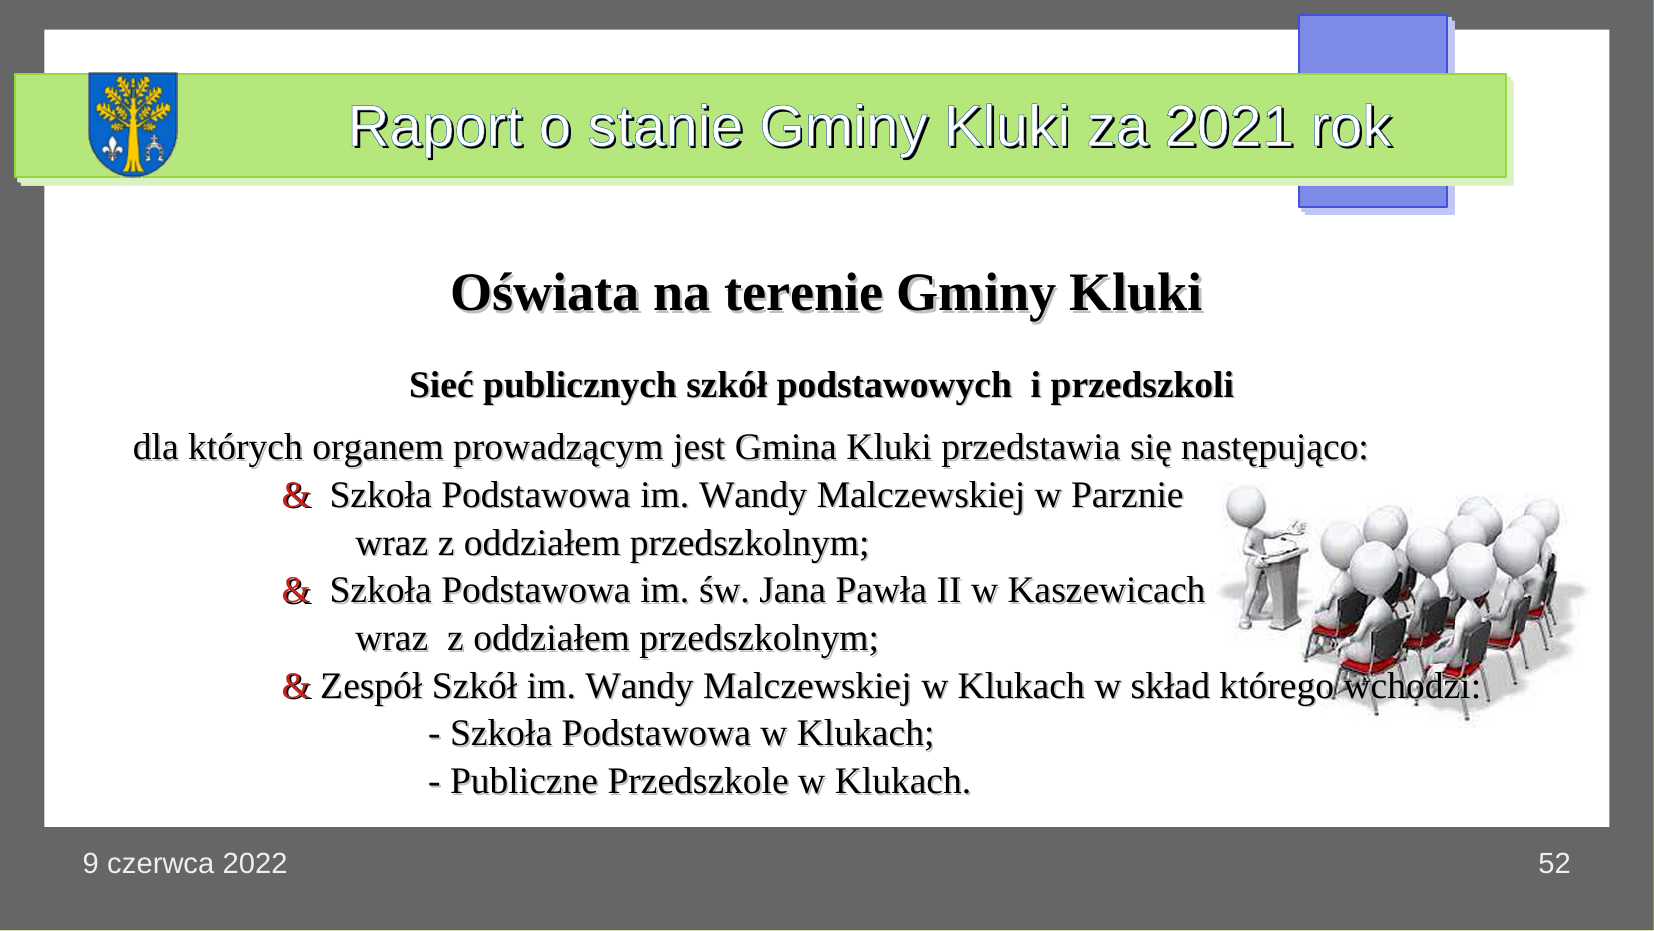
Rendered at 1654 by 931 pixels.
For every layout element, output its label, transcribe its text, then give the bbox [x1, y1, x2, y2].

title Raport o stanie Gminy Kluki za 2021 rok [242, 73, 1654, 178]
text_box Oświata na terenie Gminy Kluki Sieć publicznych szkół podstawowych i przedszkoli dla których organem prowadzącym jest Gmina Kluki przedstawia się następująco: & Szkoła Podstawowa im. Wandy Malczewskiej w Parznie wraz z oddziałem przedszkolnym; & Szkoła Podstawowa im. św. Jana Pawła II w Kaszewicach wraz z oddziałem przedszkolnym; & Zespół Szkół im. Wandy Malczewskiej w Klukach w skład którego wchodzi: - Szkoła Podstawowa w Klukach; - Publiczne Przedszkole w Klukach. [118, 236, 1536, 768]
picture [88, 72, 178, 178]
picture [1536, 472, 1595, 728]
